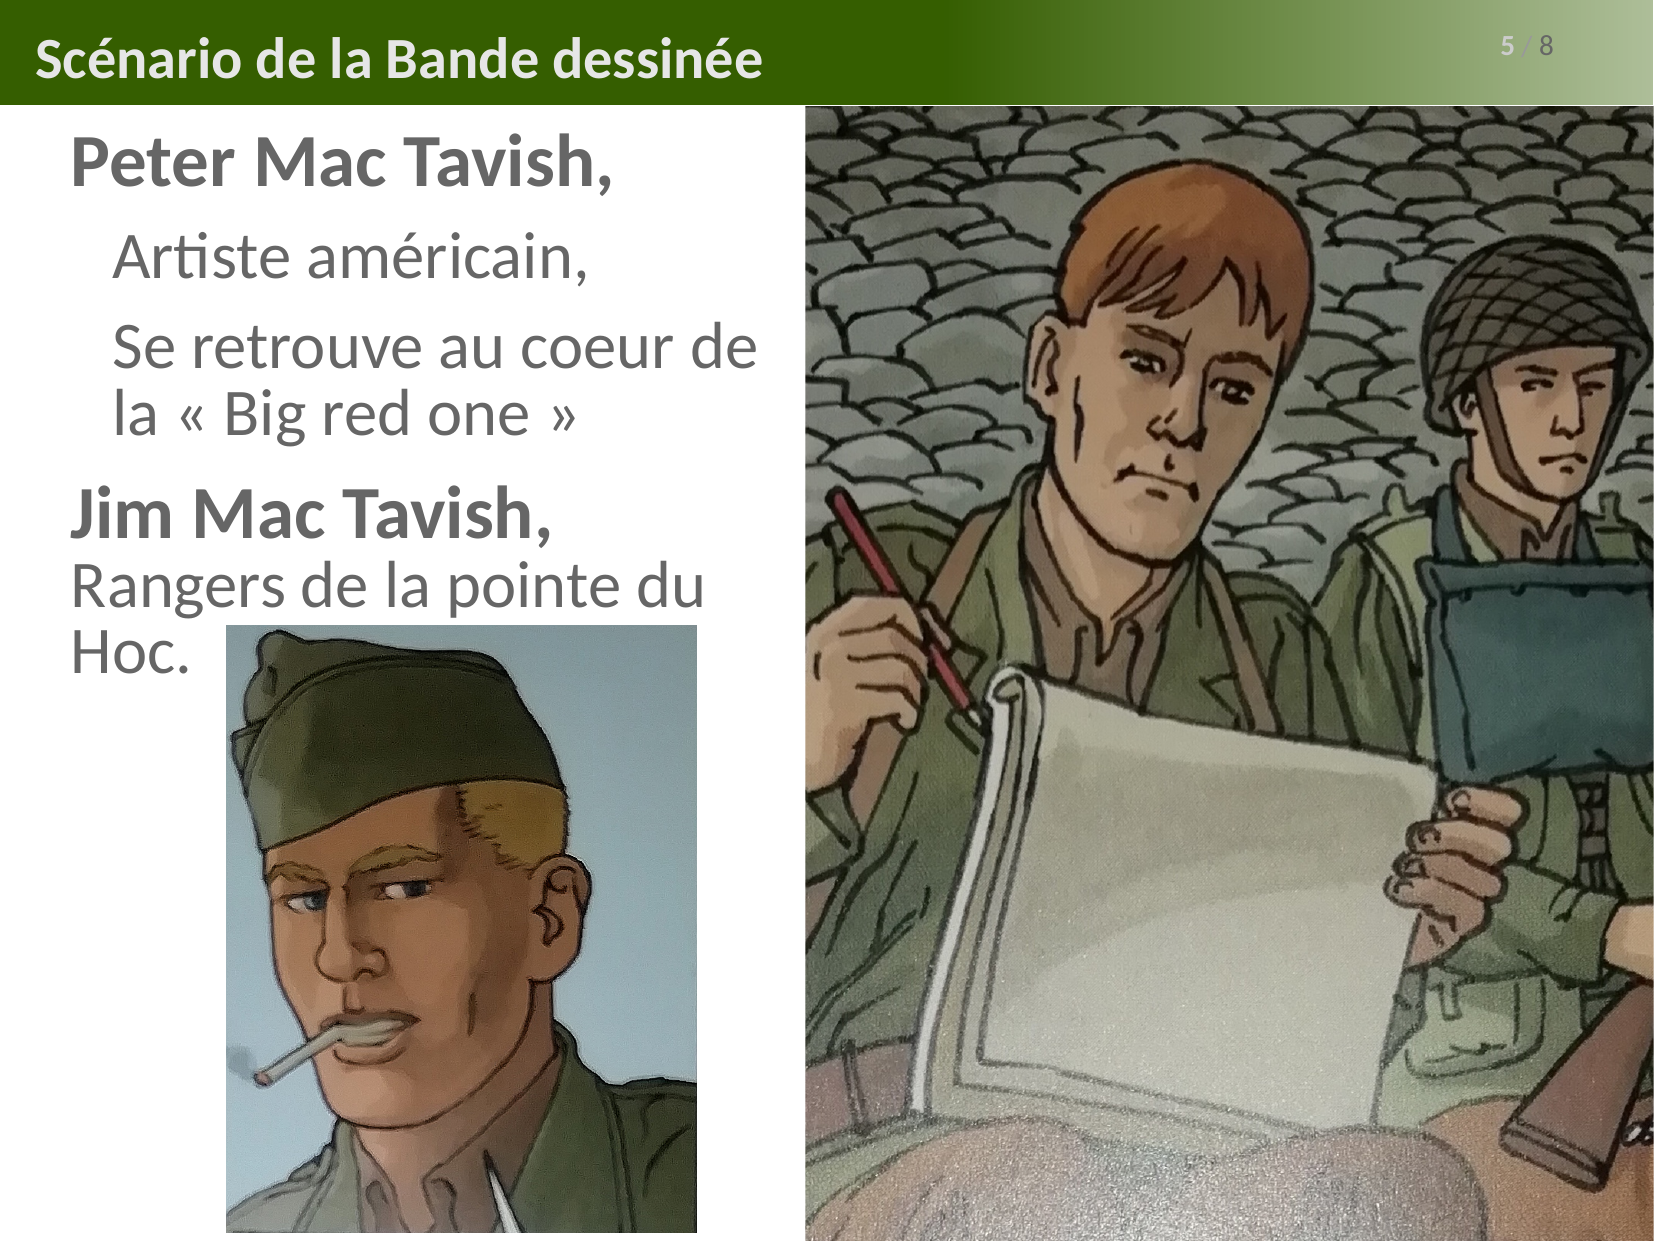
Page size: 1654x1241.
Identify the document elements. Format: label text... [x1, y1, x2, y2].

picture [226, 625, 697, 1233]
title Scénario de la Bande dessinée [35, 23, 1418, 105]
picture [805, 106, 1654, 1241]
list Peter Mac Tavish, Artiste américain, Se retrouve au coeur de la « Big red one » Jim Mac Tavish, Rangers de la pointe du Hoc. [35, 129, 804, 1130]
